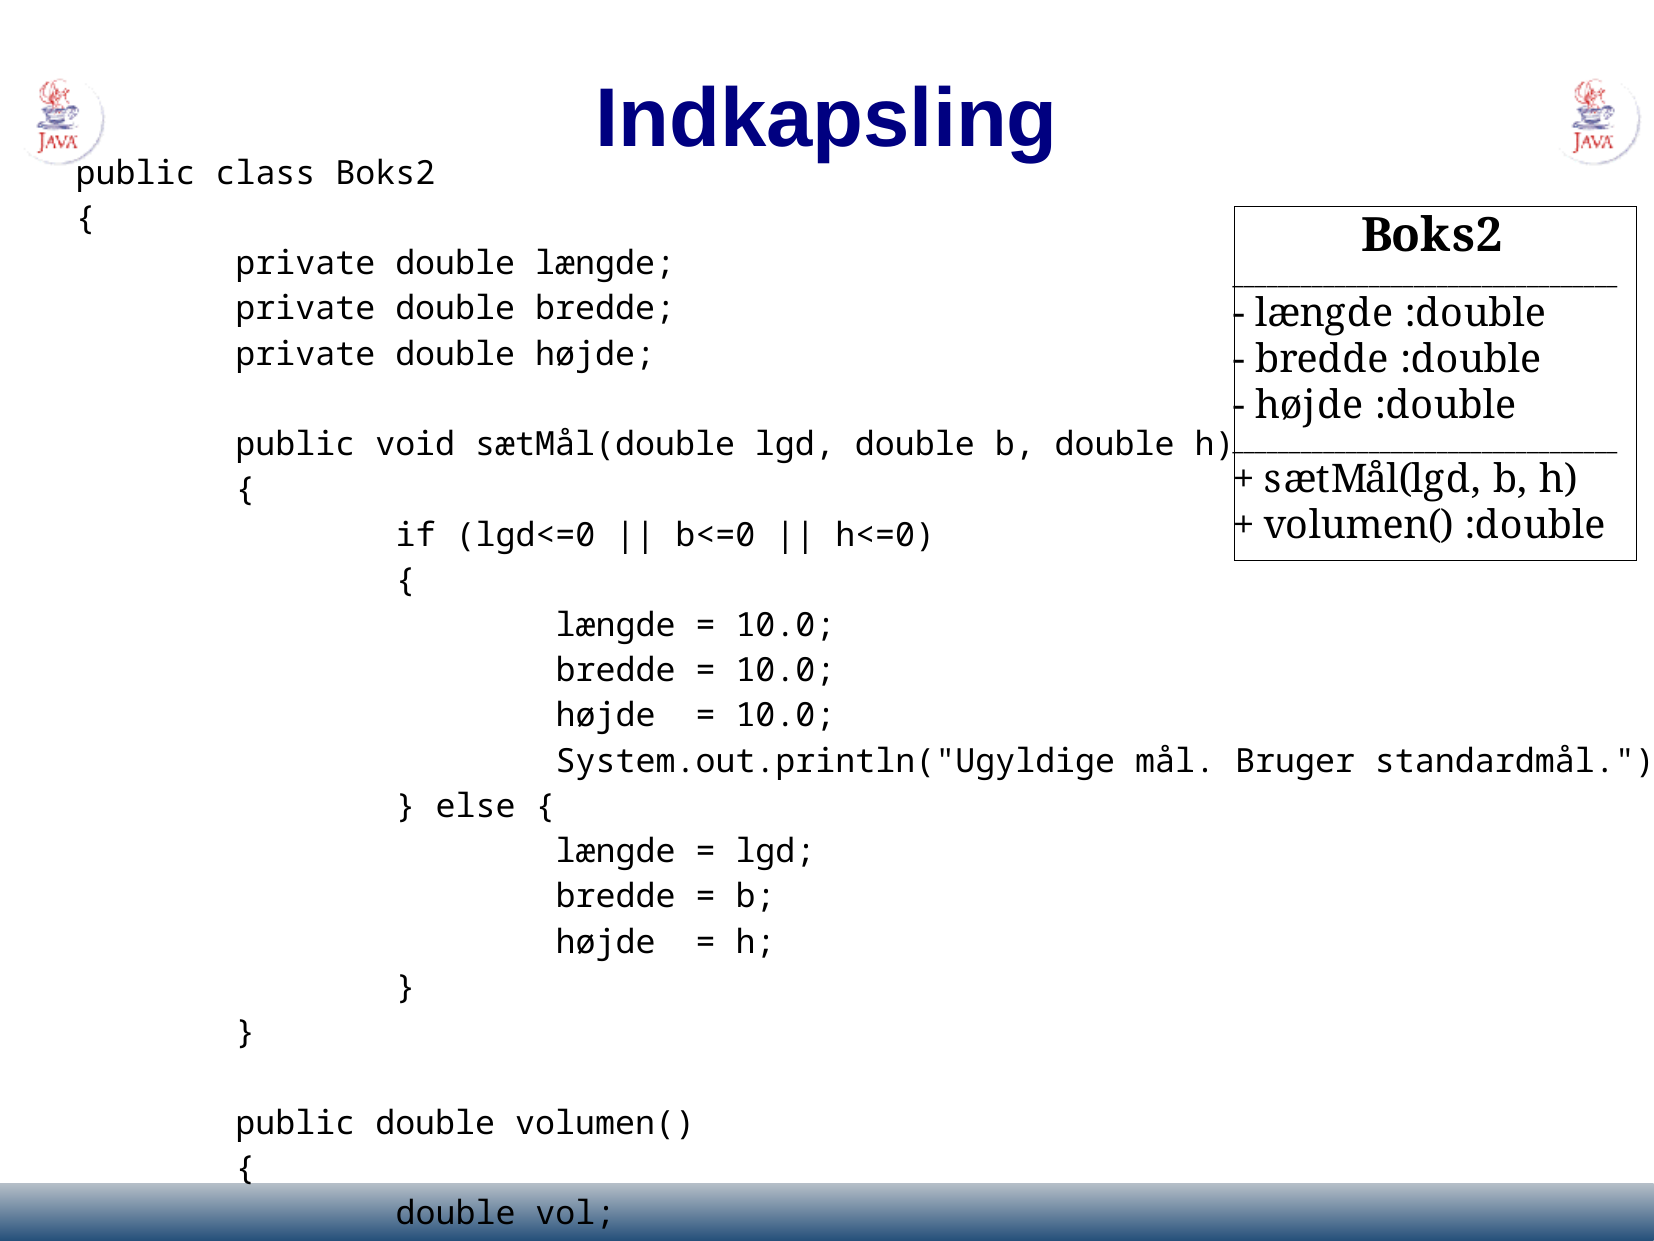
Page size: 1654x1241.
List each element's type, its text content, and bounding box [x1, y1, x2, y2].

title Indkapsling [105, 14, 1549, 148]
text_box public class Boks2 { private double længde; private double bredde; private double højde; public void sætMål(double lgd, double b, double h) { if (lgd<=0 || b<=0 || h<=0) { længde = 10.0; bredde = 10.0; højde = 10.0; System.out.println("Ugyldige mål. Bruger standardmål."); } else { længde = lgd; bredde = b; højde = h; } } public double volumen() { double vol; vol = længde*bredde*højde; return vol; } } [75, 148, 1636, 1227]
picture [1549, 71, 1645, 169]
picture [10, 71, 105, 169]
chart [1210, 178, 1654, 585]
